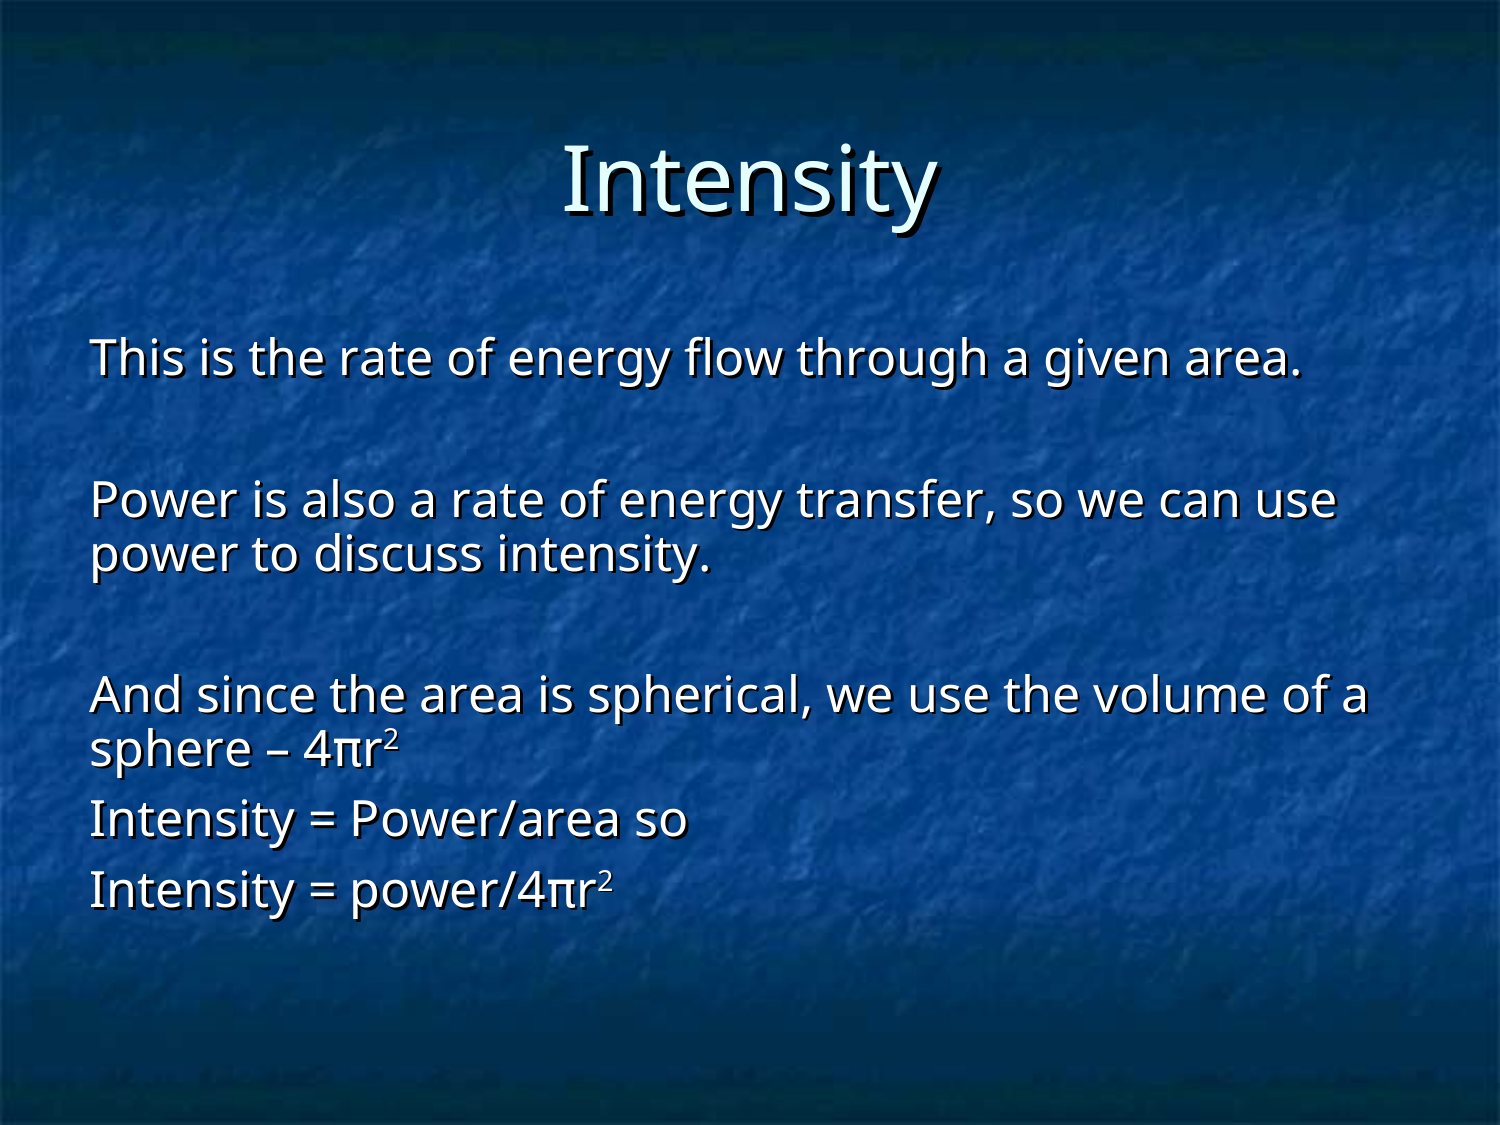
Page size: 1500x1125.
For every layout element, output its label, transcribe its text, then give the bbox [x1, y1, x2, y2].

text_box Intensity [75, 57, 1425, 293]
text_box This is the rate of energy flow through a given area. Power is also a rate of energy transfer, so we can use power to discuss intensity. And since the area is spherical, we use the volume of a sphere – 4πr2 Intensity = Power/area so Intensity = power/4πr2 [75, 324, 1425, 1000]
picture [0, 0, 1500, 1125]
